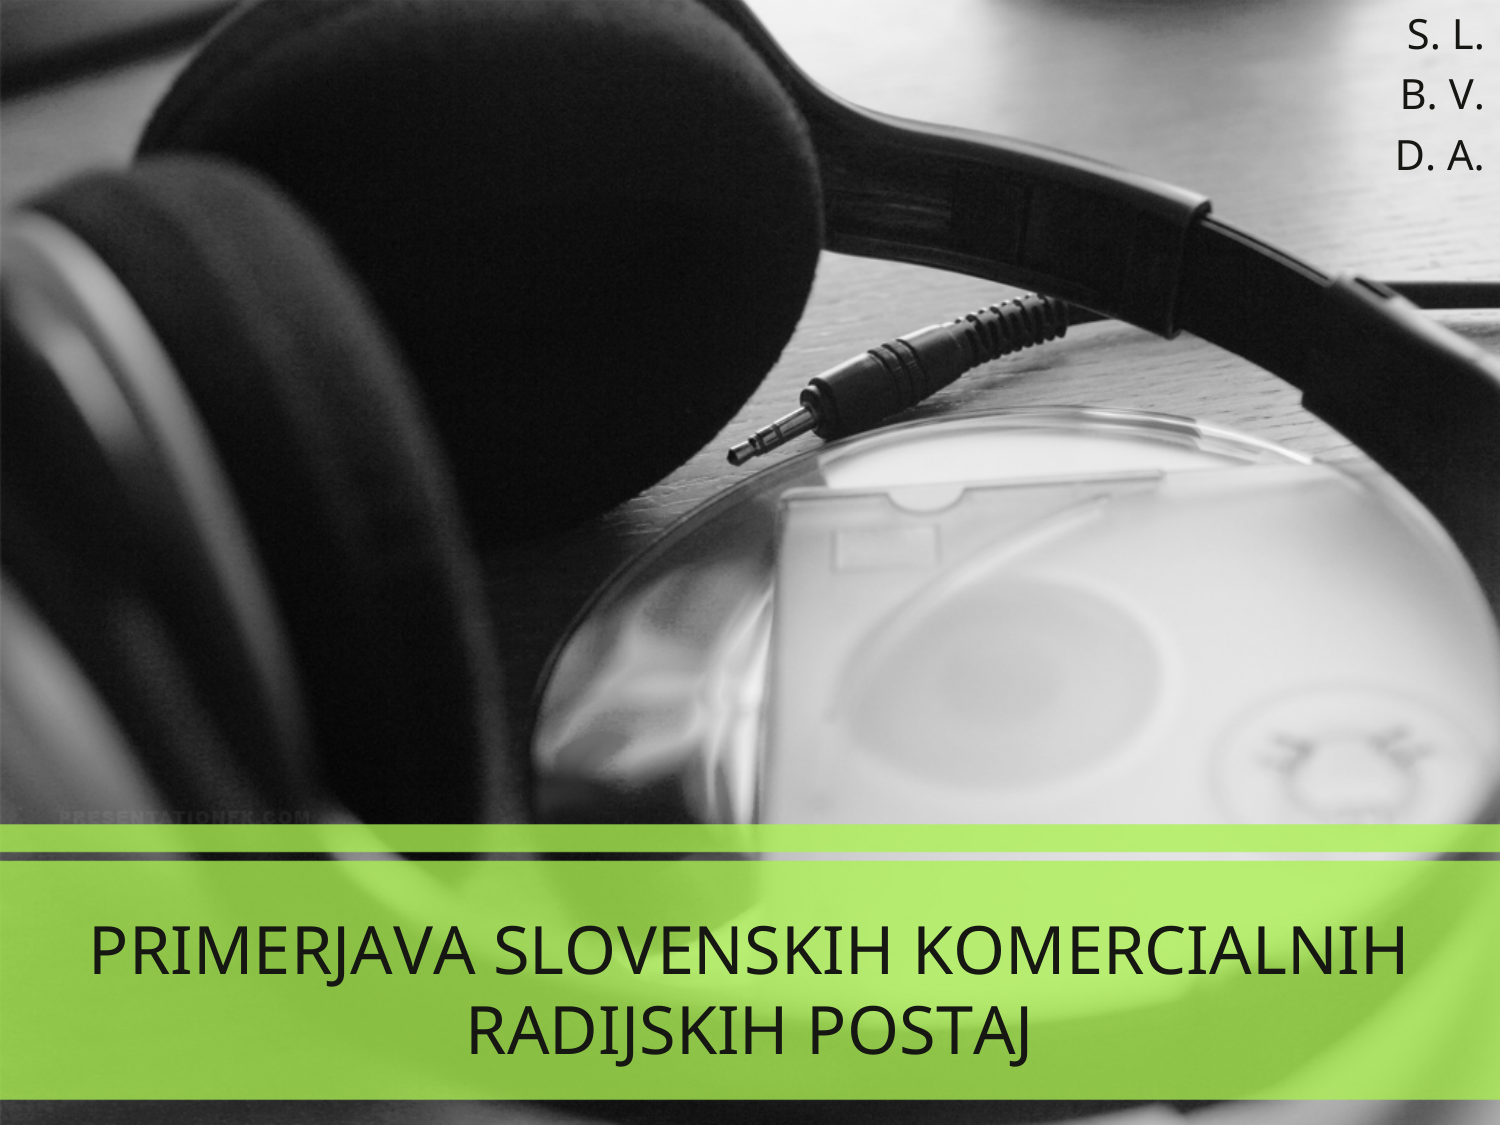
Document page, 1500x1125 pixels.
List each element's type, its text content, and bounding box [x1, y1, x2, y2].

text_box S. L. B. V. D. A. [1037, 0, 1500, 201]
picture [0, 0, 1500, 1125]
title PRIMERJAVA SLOVENSKIH KOMERCIALNIH RADIJSKIH POSTAJ [50, 900, 1450, 1125]
